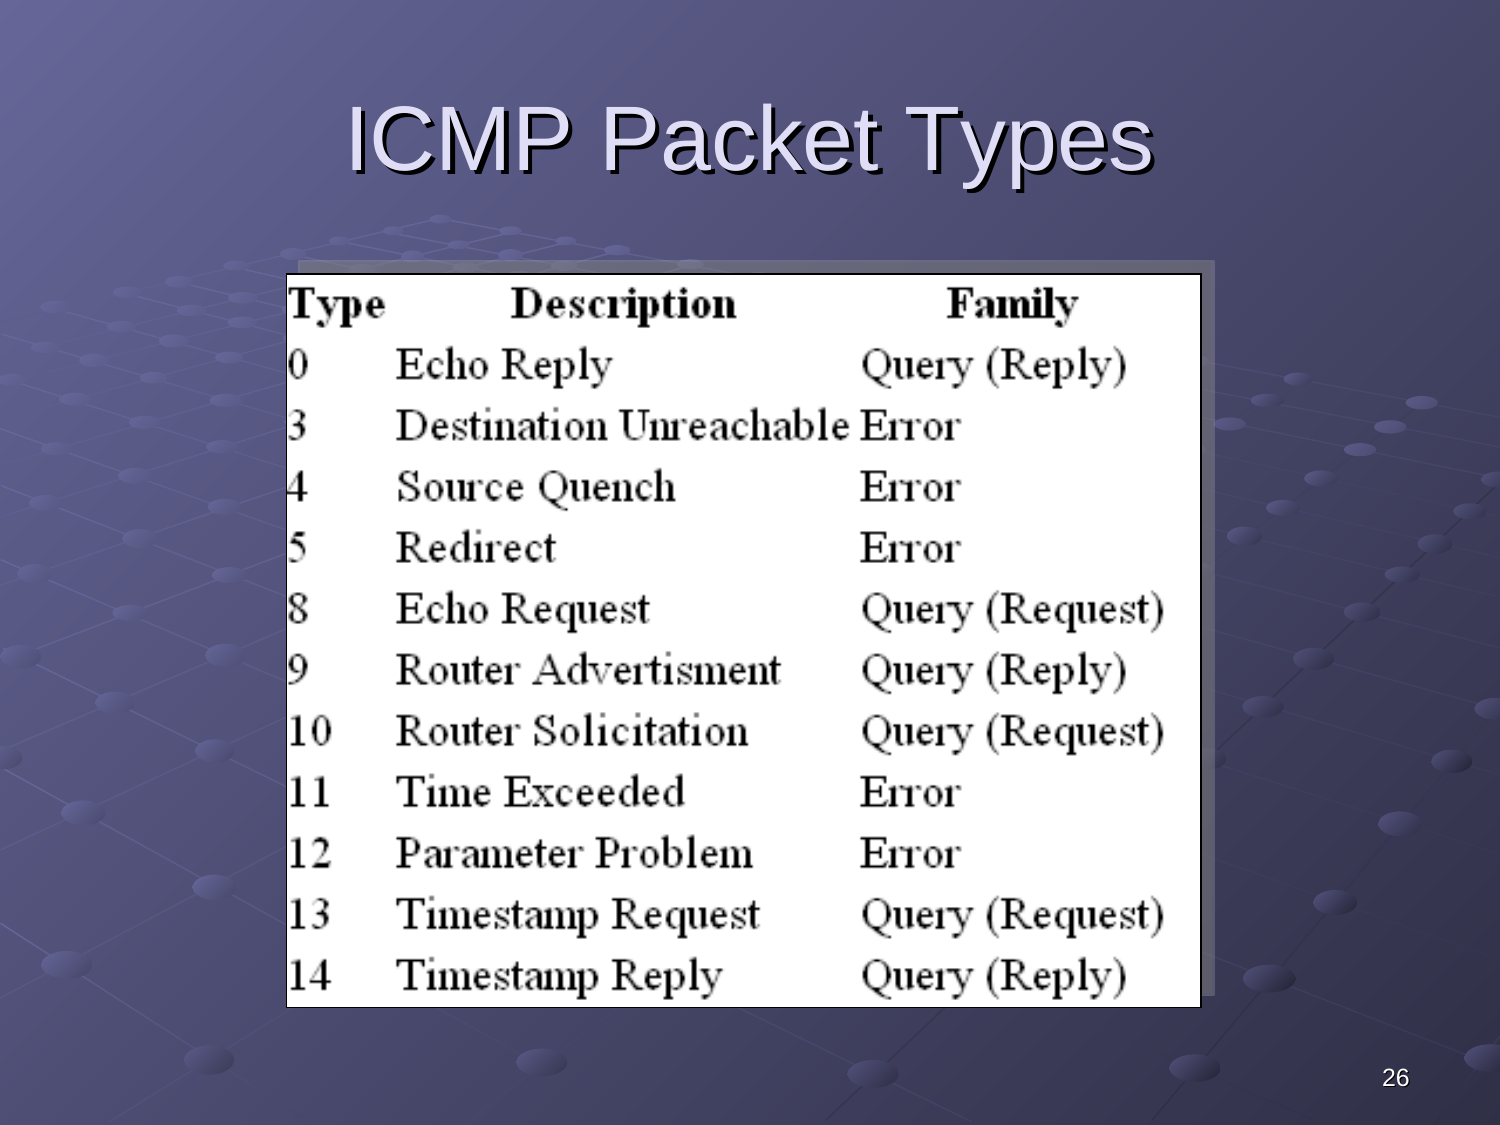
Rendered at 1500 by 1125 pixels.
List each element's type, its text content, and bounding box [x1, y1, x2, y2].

picture [287, 275, 1201, 1007]
title ICMP Packet Types [75, 45, 1426, 233]
